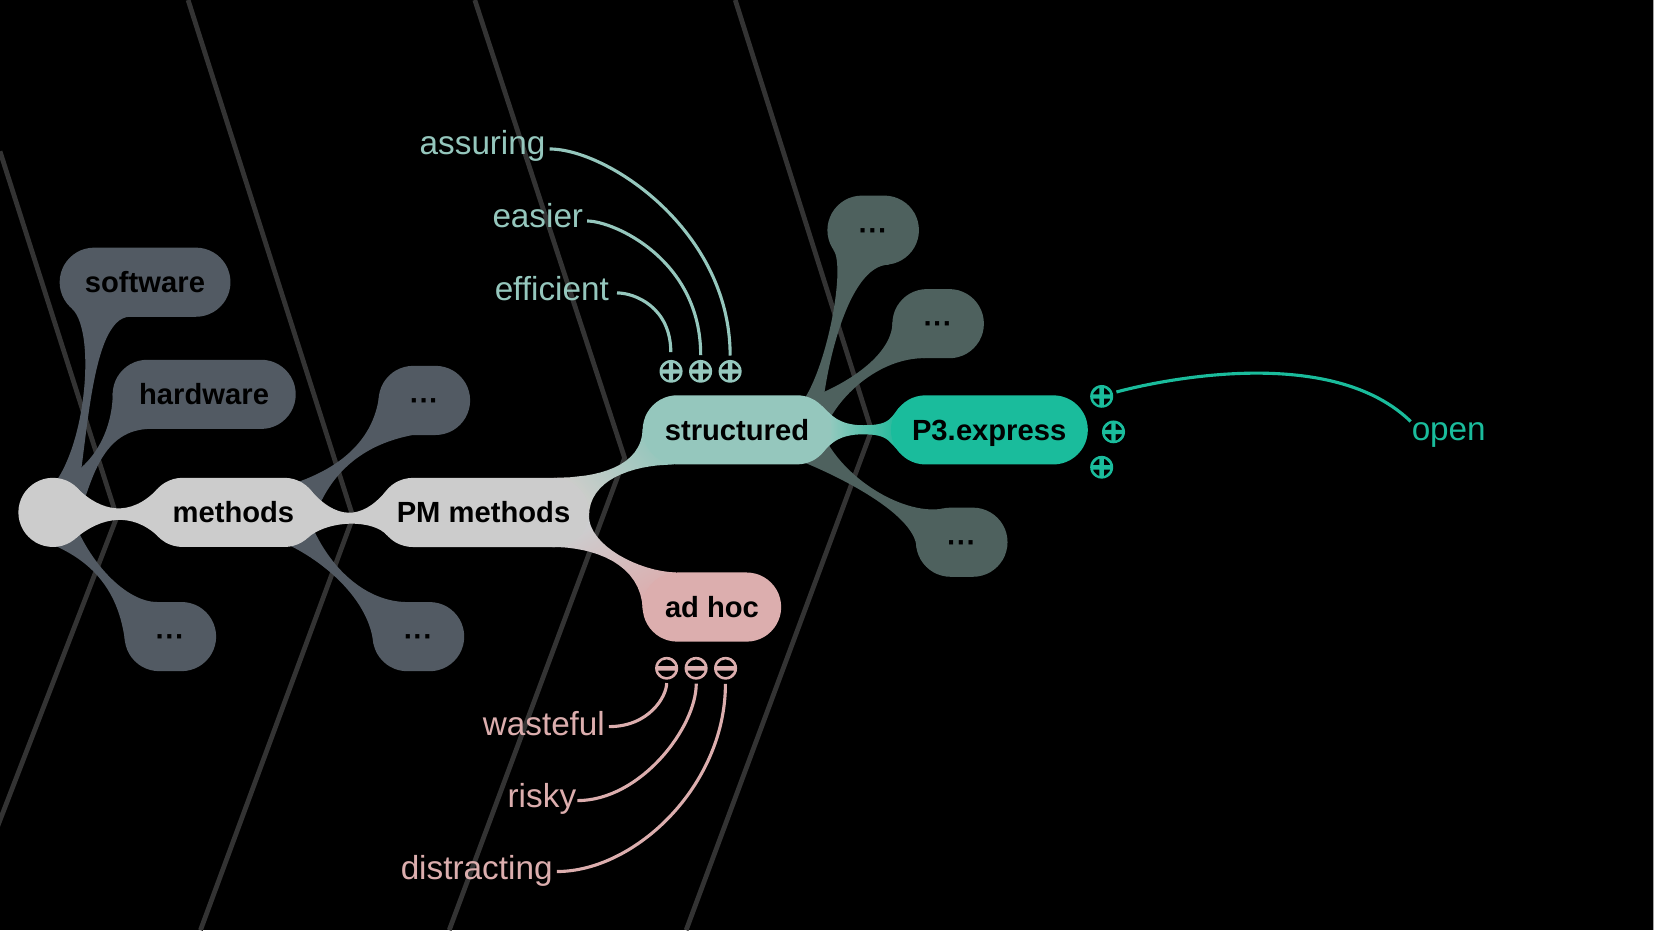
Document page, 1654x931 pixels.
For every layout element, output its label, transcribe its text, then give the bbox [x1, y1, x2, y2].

text_box PM methods [385, 477, 590, 548]
text_box ··· [372, 602, 465, 672]
text_box [689, 359, 713, 383]
text_box [806, 252, 938, 544]
text_box [292, 402, 413, 635]
text_box [714, 656, 738, 680]
text_box structured [642, 395, 832, 465]
text_box [659, 359, 683, 383]
text_box ad hoc [642, 572, 782, 642]
text_box [718, 359, 742, 383]
text_box assuring [404, 117, 561, 170]
text_box [18, 311, 158, 635]
text_box methods [148, 477, 309, 547]
text_box easier [477, 190, 598, 243]
text_box efficient [480, 263, 624, 316]
text_box ··· [378, 365, 471, 436]
text_box [684, 656, 708, 680]
text_box distracting [386, 842, 568, 895]
text_box hardware [112, 359, 296, 429]
text_box [555, 513, 671, 602]
text_box open [1397, 402, 1501, 455]
text_box ··· [892, 289, 984, 359]
text_box [557, 435, 672, 512]
text_box software [59, 247, 231, 317]
text_box [1090, 384, 1114, 408]
text_box [1090, 455, 1114, 479]
text_box ··· [827, 195, 919, 265]
text_box ··· [124, 602, 217, 672]
text_box ··· [916, 507, 1008, 577]
text_box [1101, 420, 1126, 444]
text_box risky [492, 770, 591, 822]
text_box [655, 656, 679, 680]
text_box P3.express [890, 395, 1088, 465]
text_box wasteful [468, 697, 620, 750]
